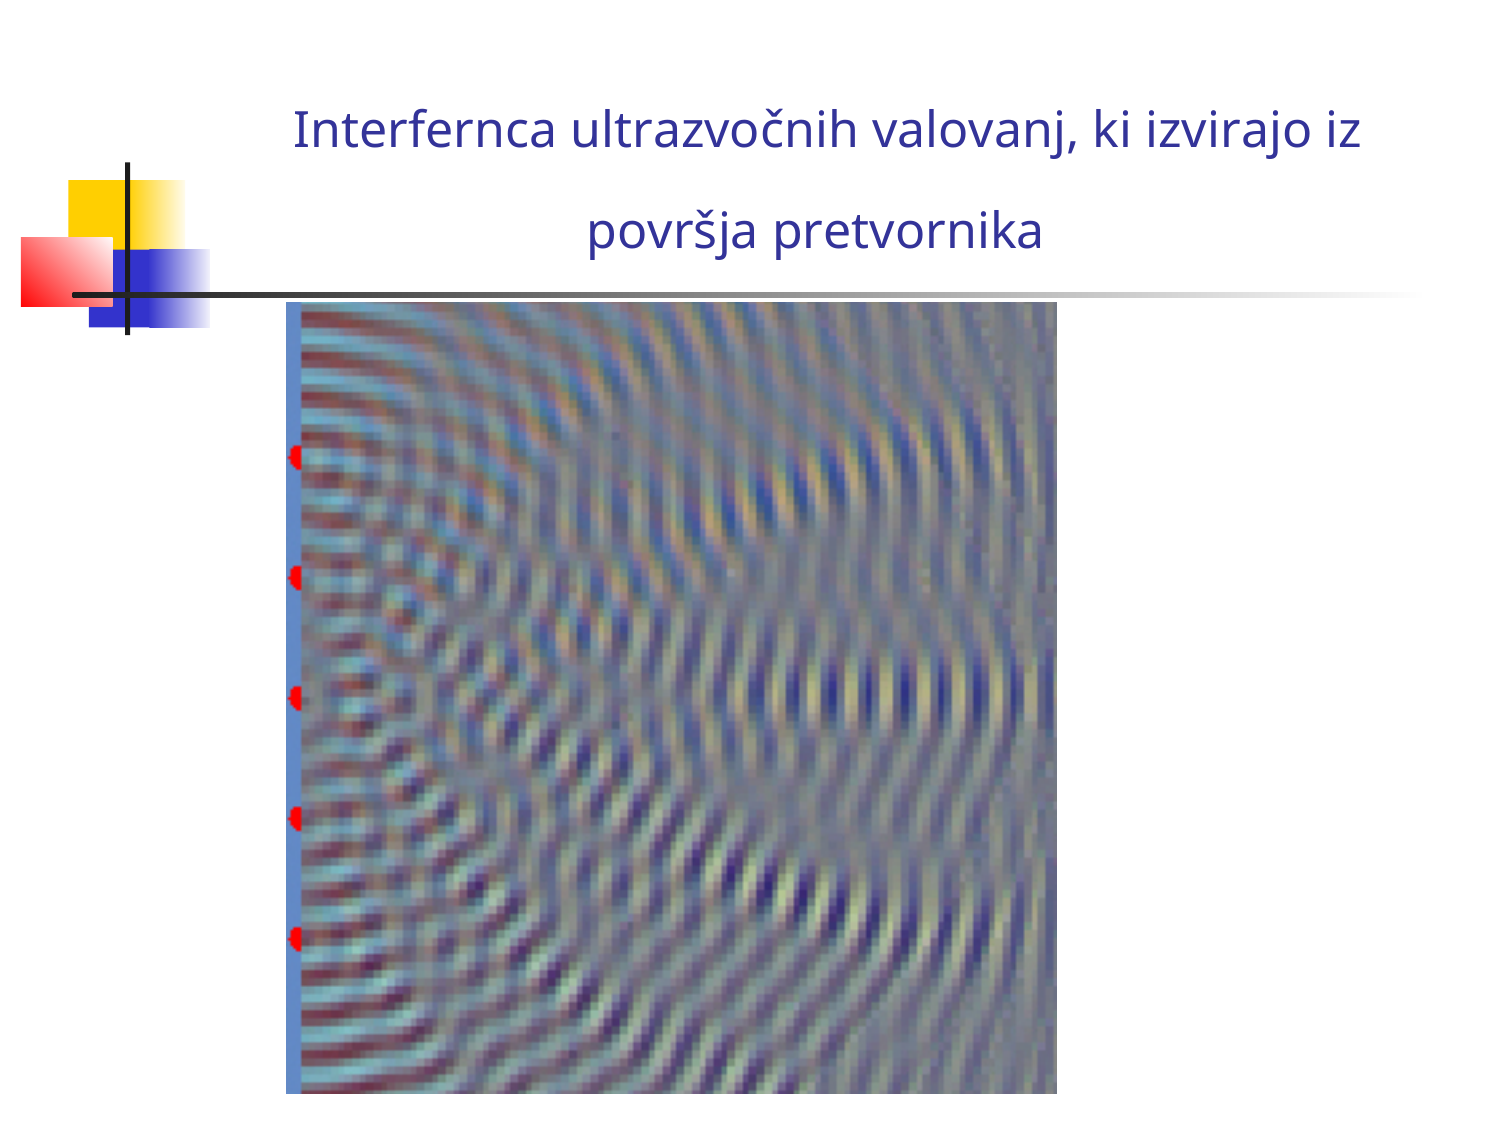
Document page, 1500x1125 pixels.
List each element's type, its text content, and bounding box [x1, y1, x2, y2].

title Interfernca ultrazvočnih valovanj, ki izvirajo iz površja pretvornika [188, 35, 1468, 276]
picture [286, 302, 1057, 1094]
